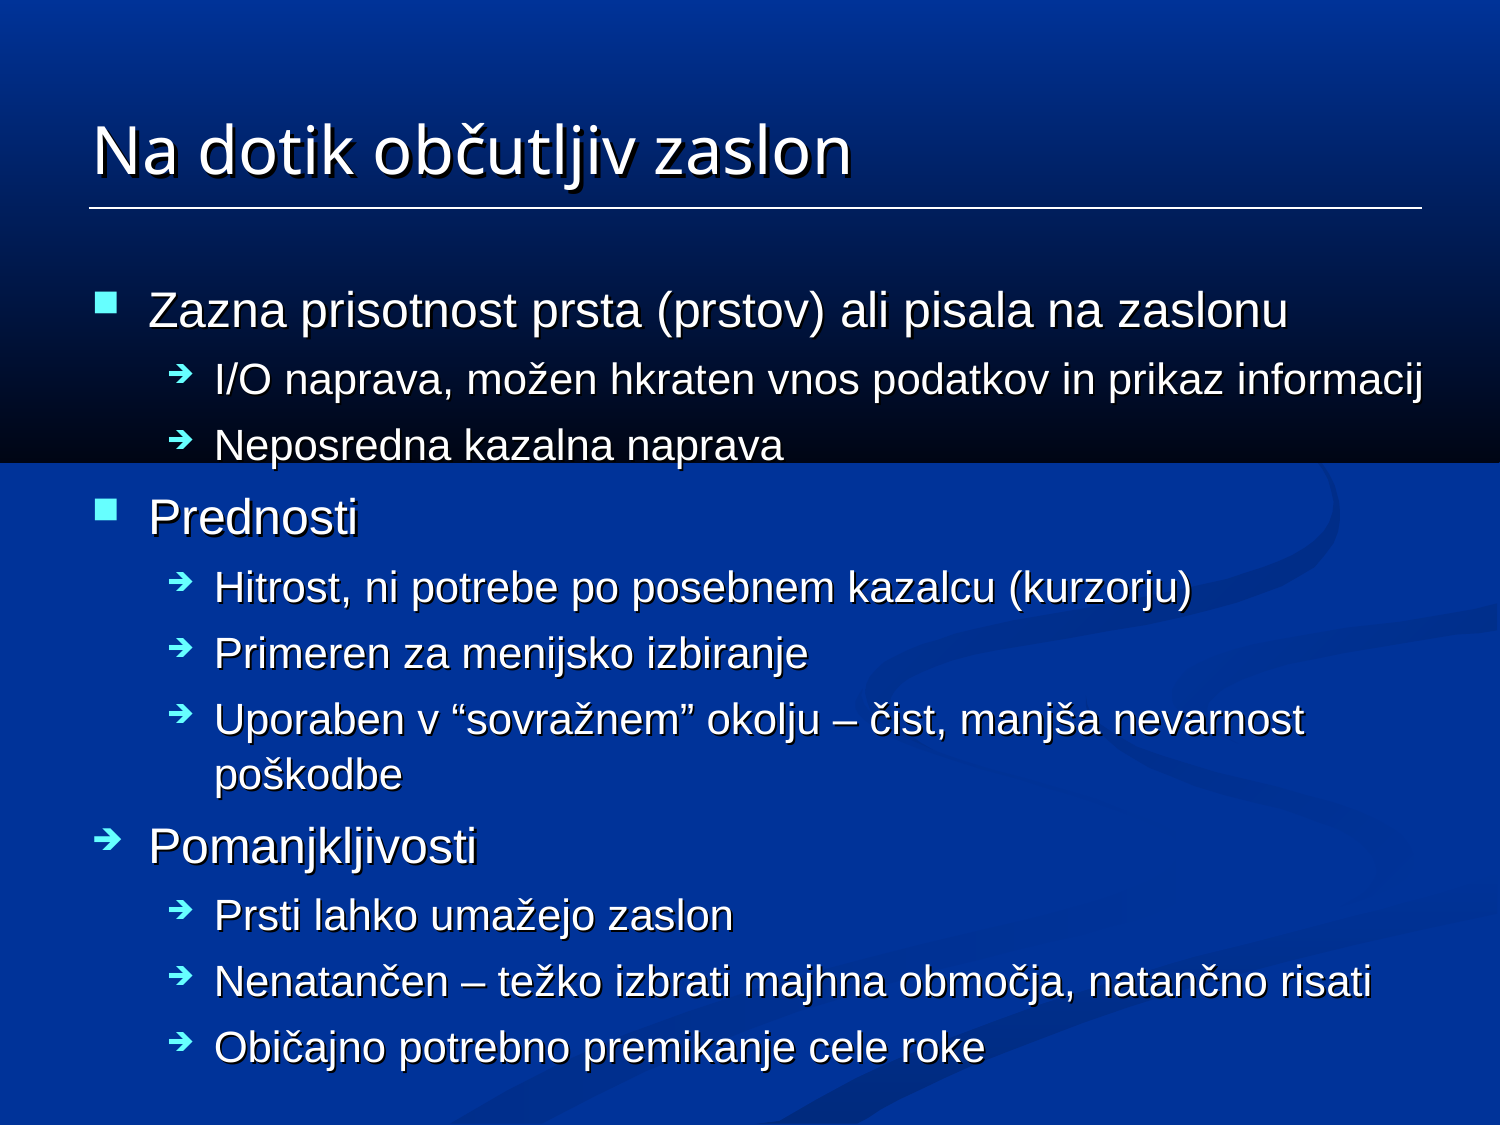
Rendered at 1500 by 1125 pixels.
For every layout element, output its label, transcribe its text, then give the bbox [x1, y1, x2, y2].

list Zazna prisotnost prsta (prstov) ali pisala na zaslonu I/O naprava, možen hkraten vnos podatkov in prikaz informacij Neposredna kazalna naprava Prednosti Hitrost, ni potrebe po posebnem kazalcu (kurzorju) Primeren za menijsko izbiranje Uporaben v “sovražnem” okolju – čist, manjša nevarnost poškodbe Pomanjkljivosti Prsti lahko umažejo zaslon Nenatančen – težko izbrati majhna območja, natančno risati Običajno potrebno premikanje cele roke [76, 267, 1459, 1094]
text_box Na dotik občutljiv zaslon [76, 54, 1352, 242]
